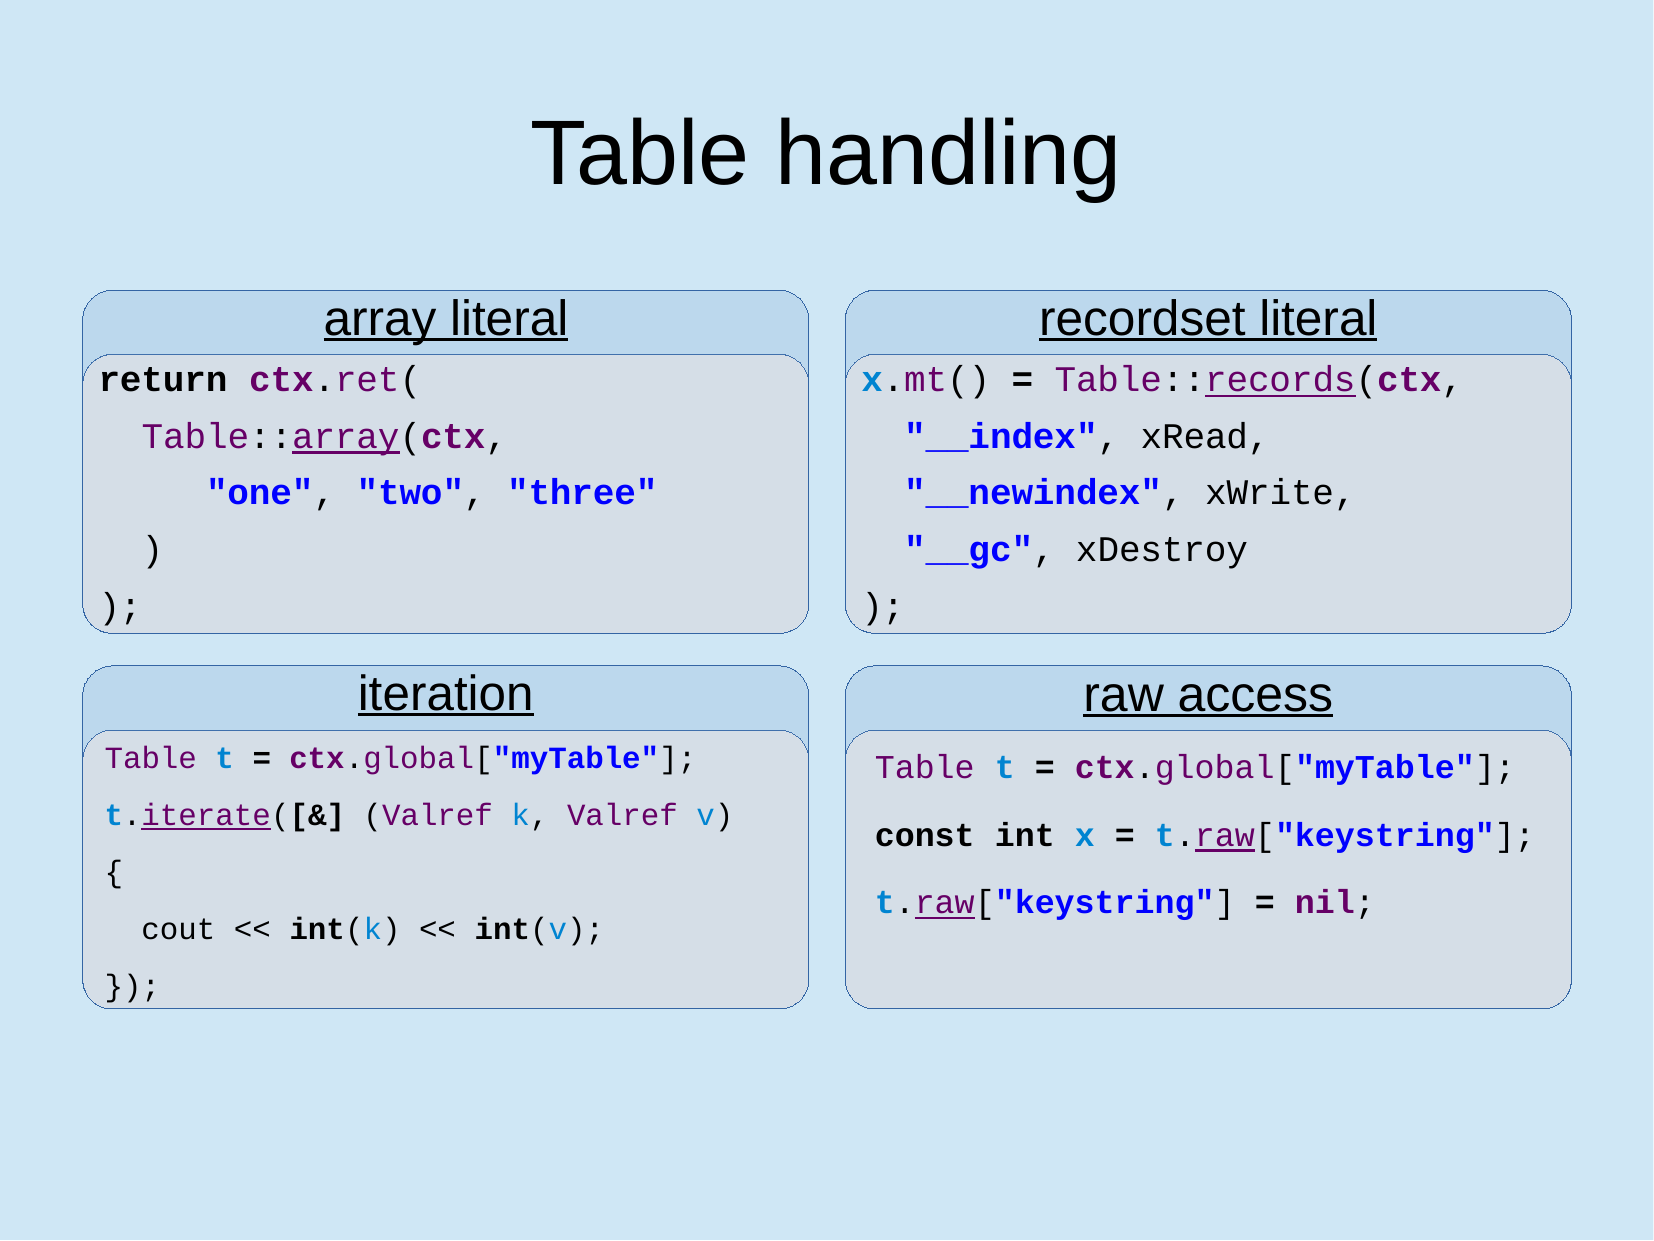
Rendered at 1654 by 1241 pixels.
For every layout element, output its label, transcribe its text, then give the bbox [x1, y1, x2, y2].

list iteration Table t = ctx.global["myTable"]; t.iterate([&] (Valref k, Valref v) { cout << int(k) << int(v); }); [82, 665, 809, 1009]
list array literal return ctx.ret( Table::array(ctx, "one", "two", "three" ) ); [82, 290, 809, 634]
title Table handling [82, 49, 1571, 257]
list recordset literal x.mt() = Table::records(ctx, "__index", xRead, "__newindex", xWrite, "__gc", xDestroy ); [845, 290, 1572, 634]
list raw access Table t = ctx.global["myTable"]; const int x = t.raw["keystring"]; t.raw["keystring"] = nil; [845, 665, 1572, 1009]
